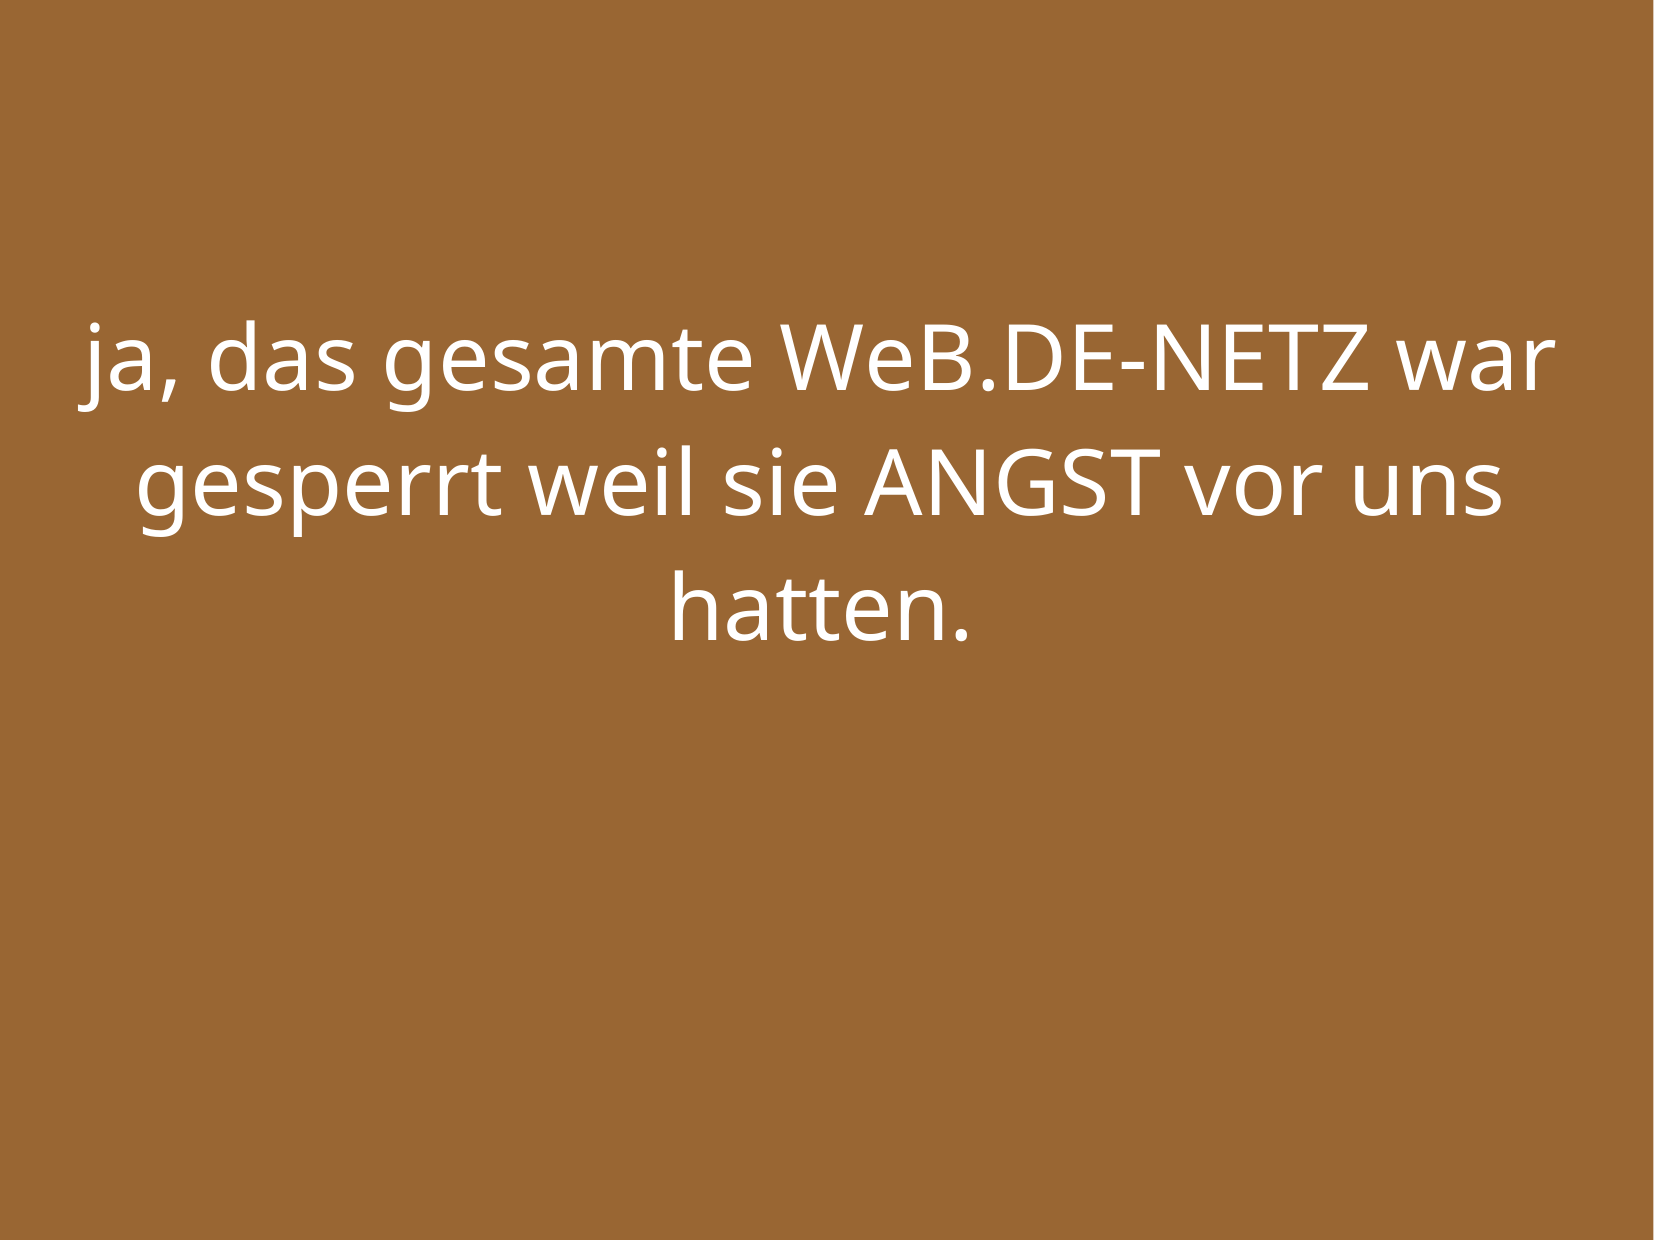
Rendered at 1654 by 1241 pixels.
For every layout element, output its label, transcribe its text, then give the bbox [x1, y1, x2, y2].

subtitle ja, das gesamte WeB.DE-NETZ war gesperrt weil sie ANGST vor uns hatten. [76, 0, 1565, 1109]
